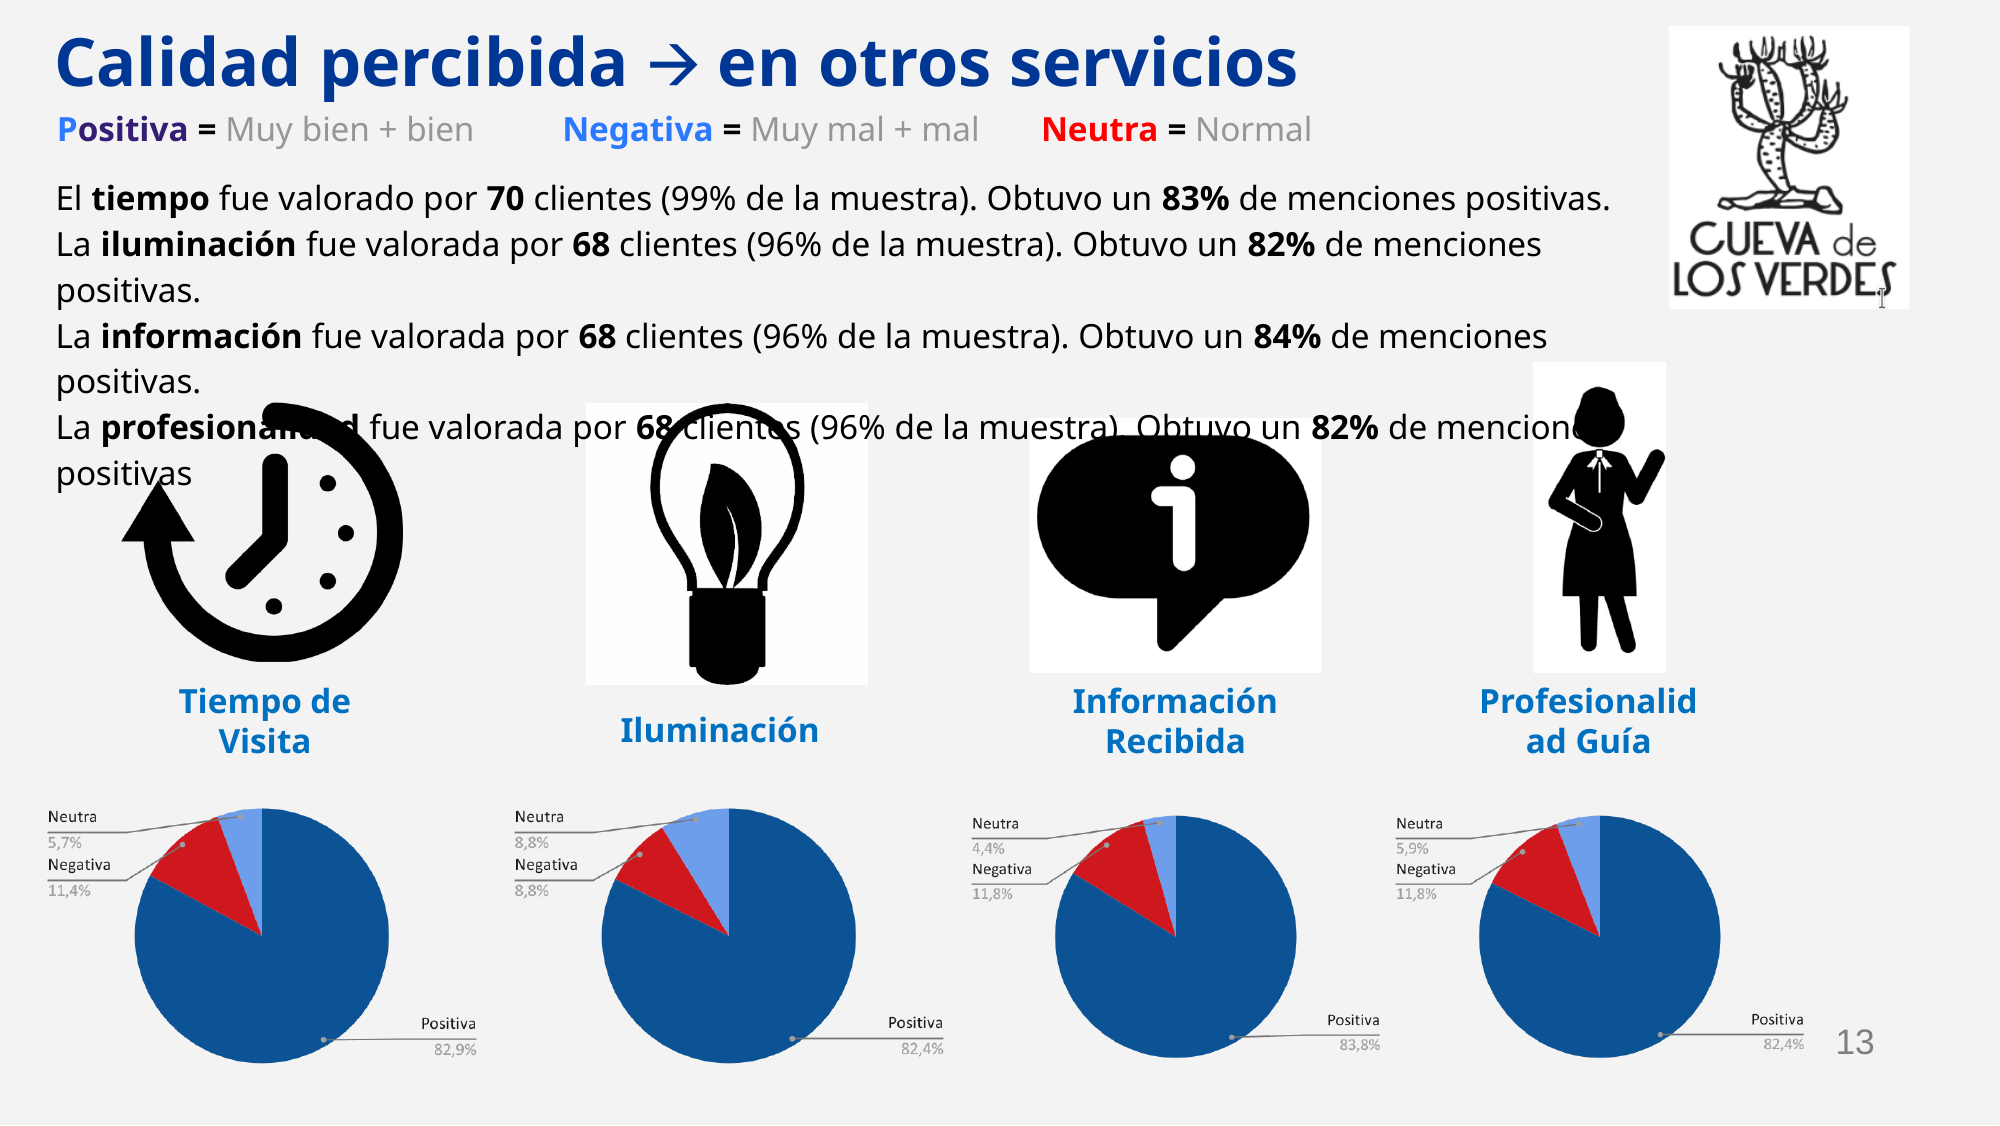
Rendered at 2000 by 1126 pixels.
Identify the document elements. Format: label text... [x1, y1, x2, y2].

text_box Profesionalidad Guía [1454, 672, 1723, 769]
text_box Positiva = Muy bien + bien Negativa = Muy mal + mal Neutra = Normal [56, 100, 1402, 156]
picture [1535, 423, 1545, 437]
picture [1167, 423, 1177, 437]
picture [1140, 418, 1156, 437]
text_box Tiempo de Visita [134, 673, 396, 769]
slide_number <number> [1817, 1010, 1894, 1071]
picture [862, 417, 867, 428]
picture [586, 403, 868, 686]
picture [1029, 418, 1322, 673]
picture [958, 802, 1817, 1071]
text_box El tiempo fue valorado por 70 clientes (99% de la muestra). Obtuvo un 83% de menciones positivas. La iluminación fue valorada por 68 clientes (96% de la muestra). Obtuvo un 82% de menciones positivas. La información fue valorada por 68 clientes (96% de la muestra). Obtuvo un 84% de menciones positivas. La profesionalidad fue valorada por 68 clientes (96% de la muestra). Obtuvo un 82% de menciones positivas [40, 156, 1666, 309]
picture [33, 794, 490, 1077]
picture [121, 391, 403, 673]
text_box Calidad percibida 🡪 en otros servicios [54, 0, 1374, 120]
text_box Información Recibida [1045, 673, 1306, 769]
picture [500, 794, 957, 1077]
text_box Iluminación [591, 701, 849, 794]
picture [1668, 26, 1910, 309]
picture [1533, 362, 1666, 673]
